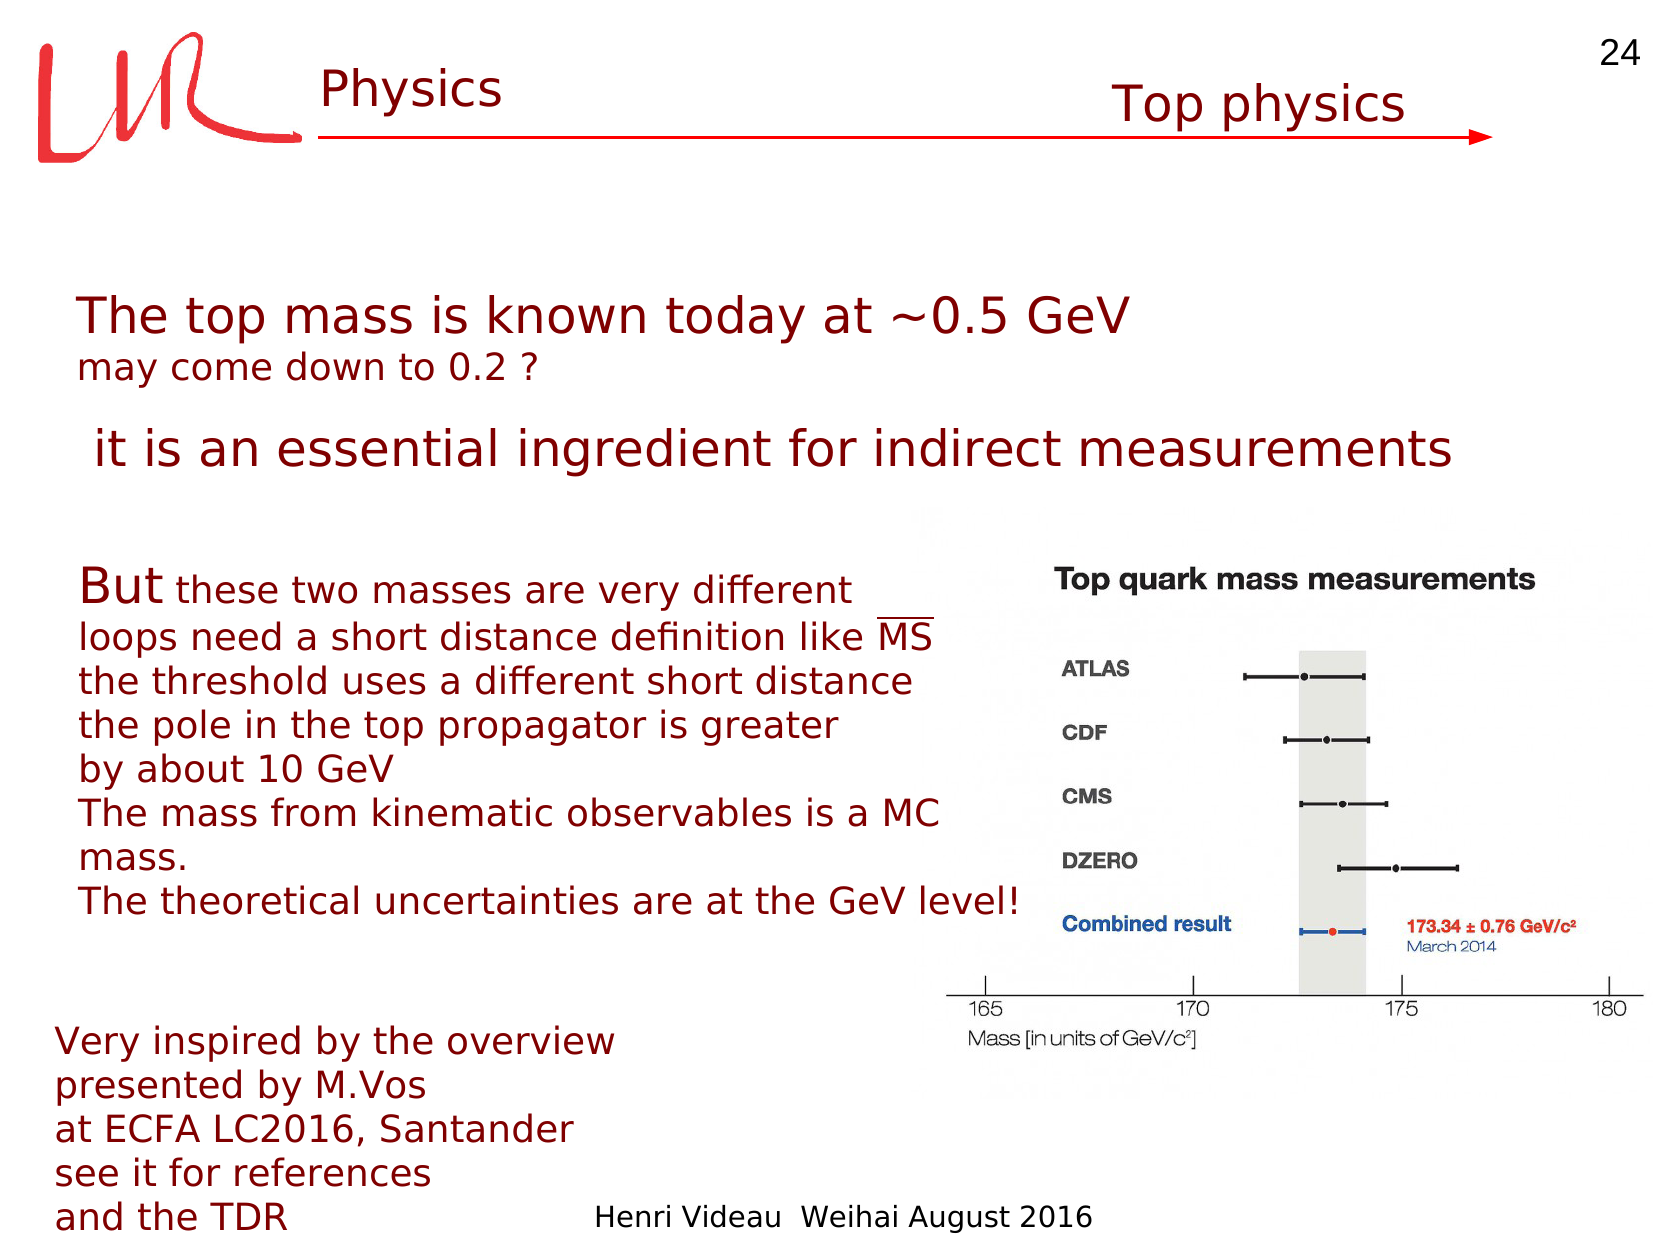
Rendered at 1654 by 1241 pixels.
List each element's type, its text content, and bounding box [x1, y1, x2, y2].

text_box Very inspired by the overview presented by M.Vos at ECFA LC2016, Santander see it for references and the TDR [54, 1019, 614, 1240]
text_box The top mass is known today at ~0.5 GeV may come down to 0.2 ? [76, 286, 224, 390]
text_box Top physics [1112, 74, 1400, 134]
picture [38, 32, 1654, 1099]
text_box But these two masses are very different loops need a short distance definition like MS the threshold uses a different short distance the pole in the top propagator is greater by about 10 GeV The mass from kinematic observables is a MC mass. The theoretical uncertainties are at the GeV level! [78, 557, 1023, 924]
text_box it is an essential ingredient for indirect measurements [1437, 420, 1456, 479]
text_box it is an essential ingredient for indirect measurements [93, 420, 224, 479]
